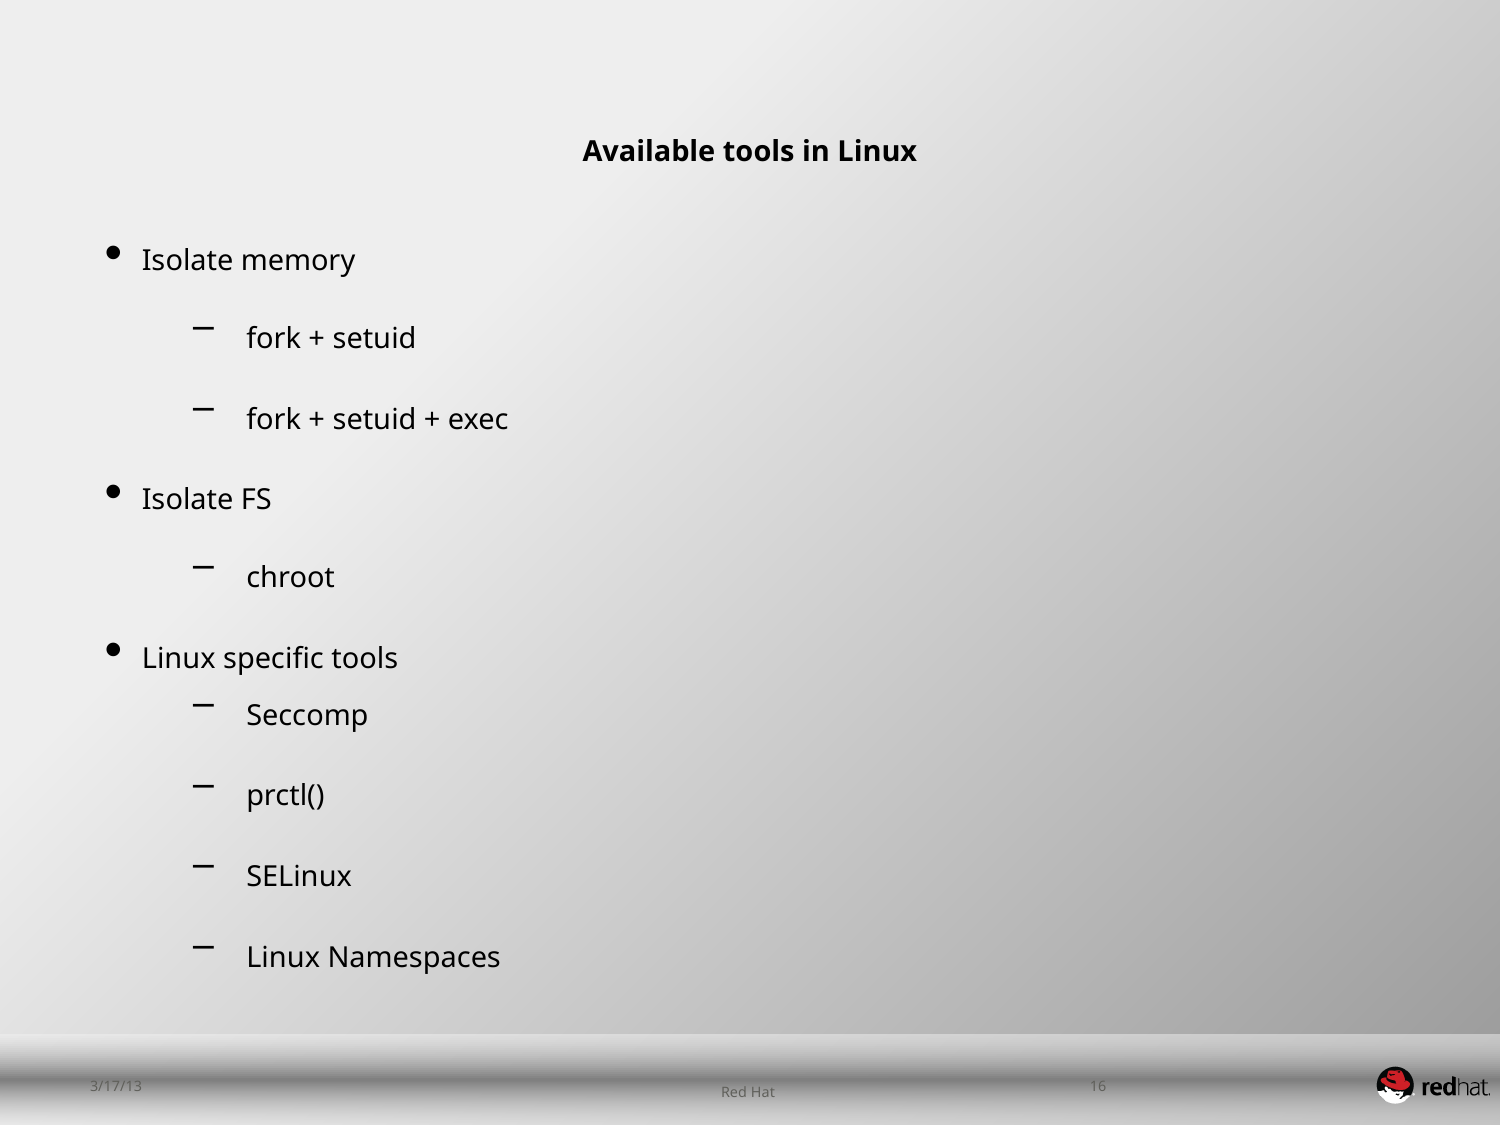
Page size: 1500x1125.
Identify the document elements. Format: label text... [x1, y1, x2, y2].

picture [1364, 1057, 1500, 1110]
slide_number 3/17/13 [75, 1051, 425, 1112]
footer Red Hat [300, 1065, 1200, 1110]
title Available tools in Linux [75, 22, 1426, 188]
list Isolate memory fork + setuid fork + setuid + exec Isolate FS chroot Linux specific tools Seccomp prctl() SELinux Linux Namespaces [74, 209, 1425, 1012]
slide_number <number> [1074, 1051, 1337, 1112]
